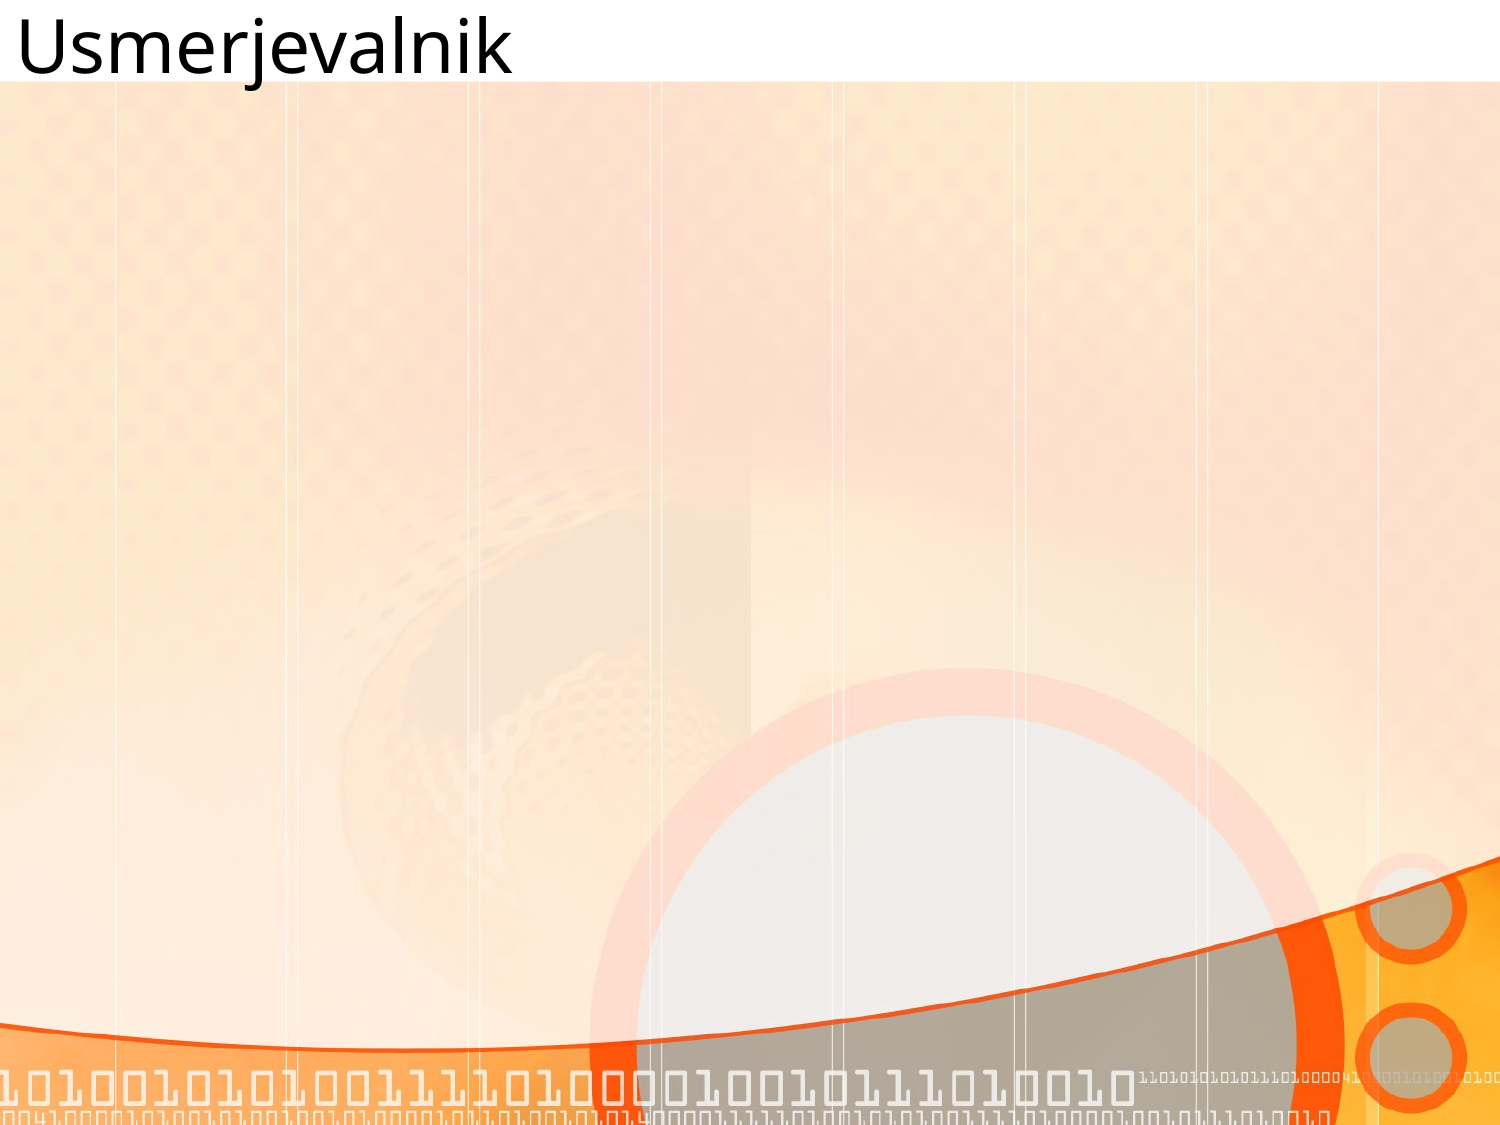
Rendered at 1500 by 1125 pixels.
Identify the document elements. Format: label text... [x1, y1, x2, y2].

picture [0, 100, 1500, 1125]
title Usmerjevalnik [0, 0, 1500, 100]
